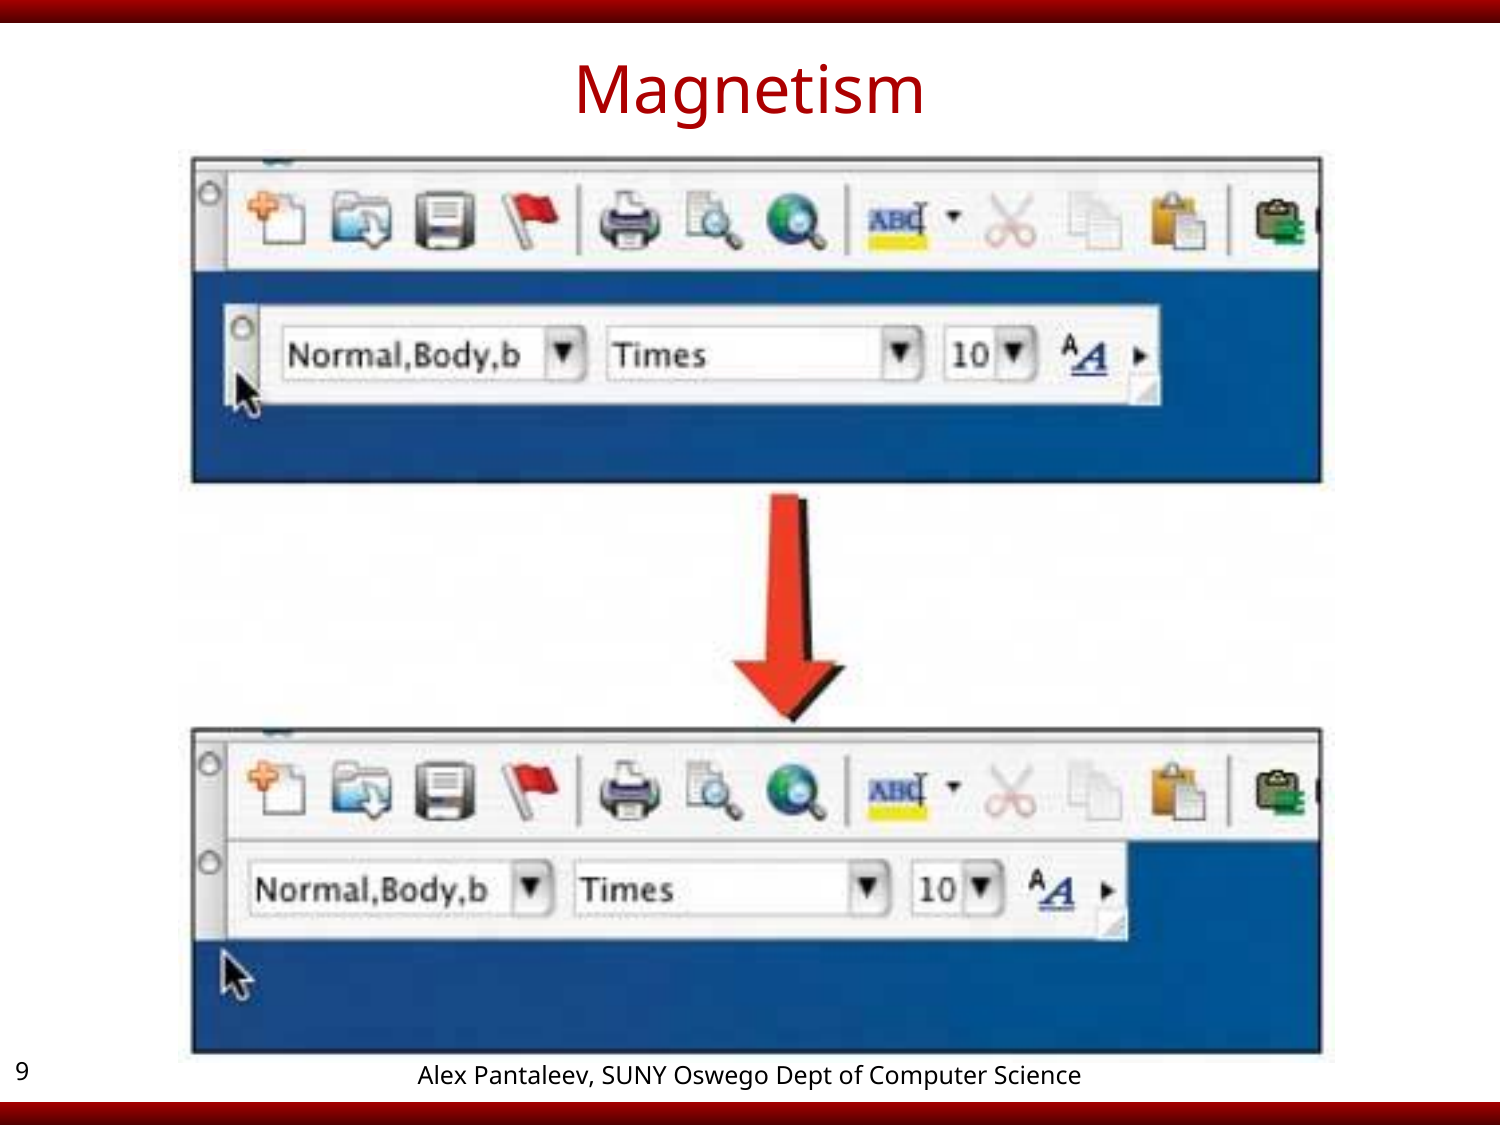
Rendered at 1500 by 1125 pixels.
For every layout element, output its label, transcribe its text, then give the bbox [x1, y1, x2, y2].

title Magnetism [0, 32, 1500, 143]
picture [178, 149, 1335, 1063]
